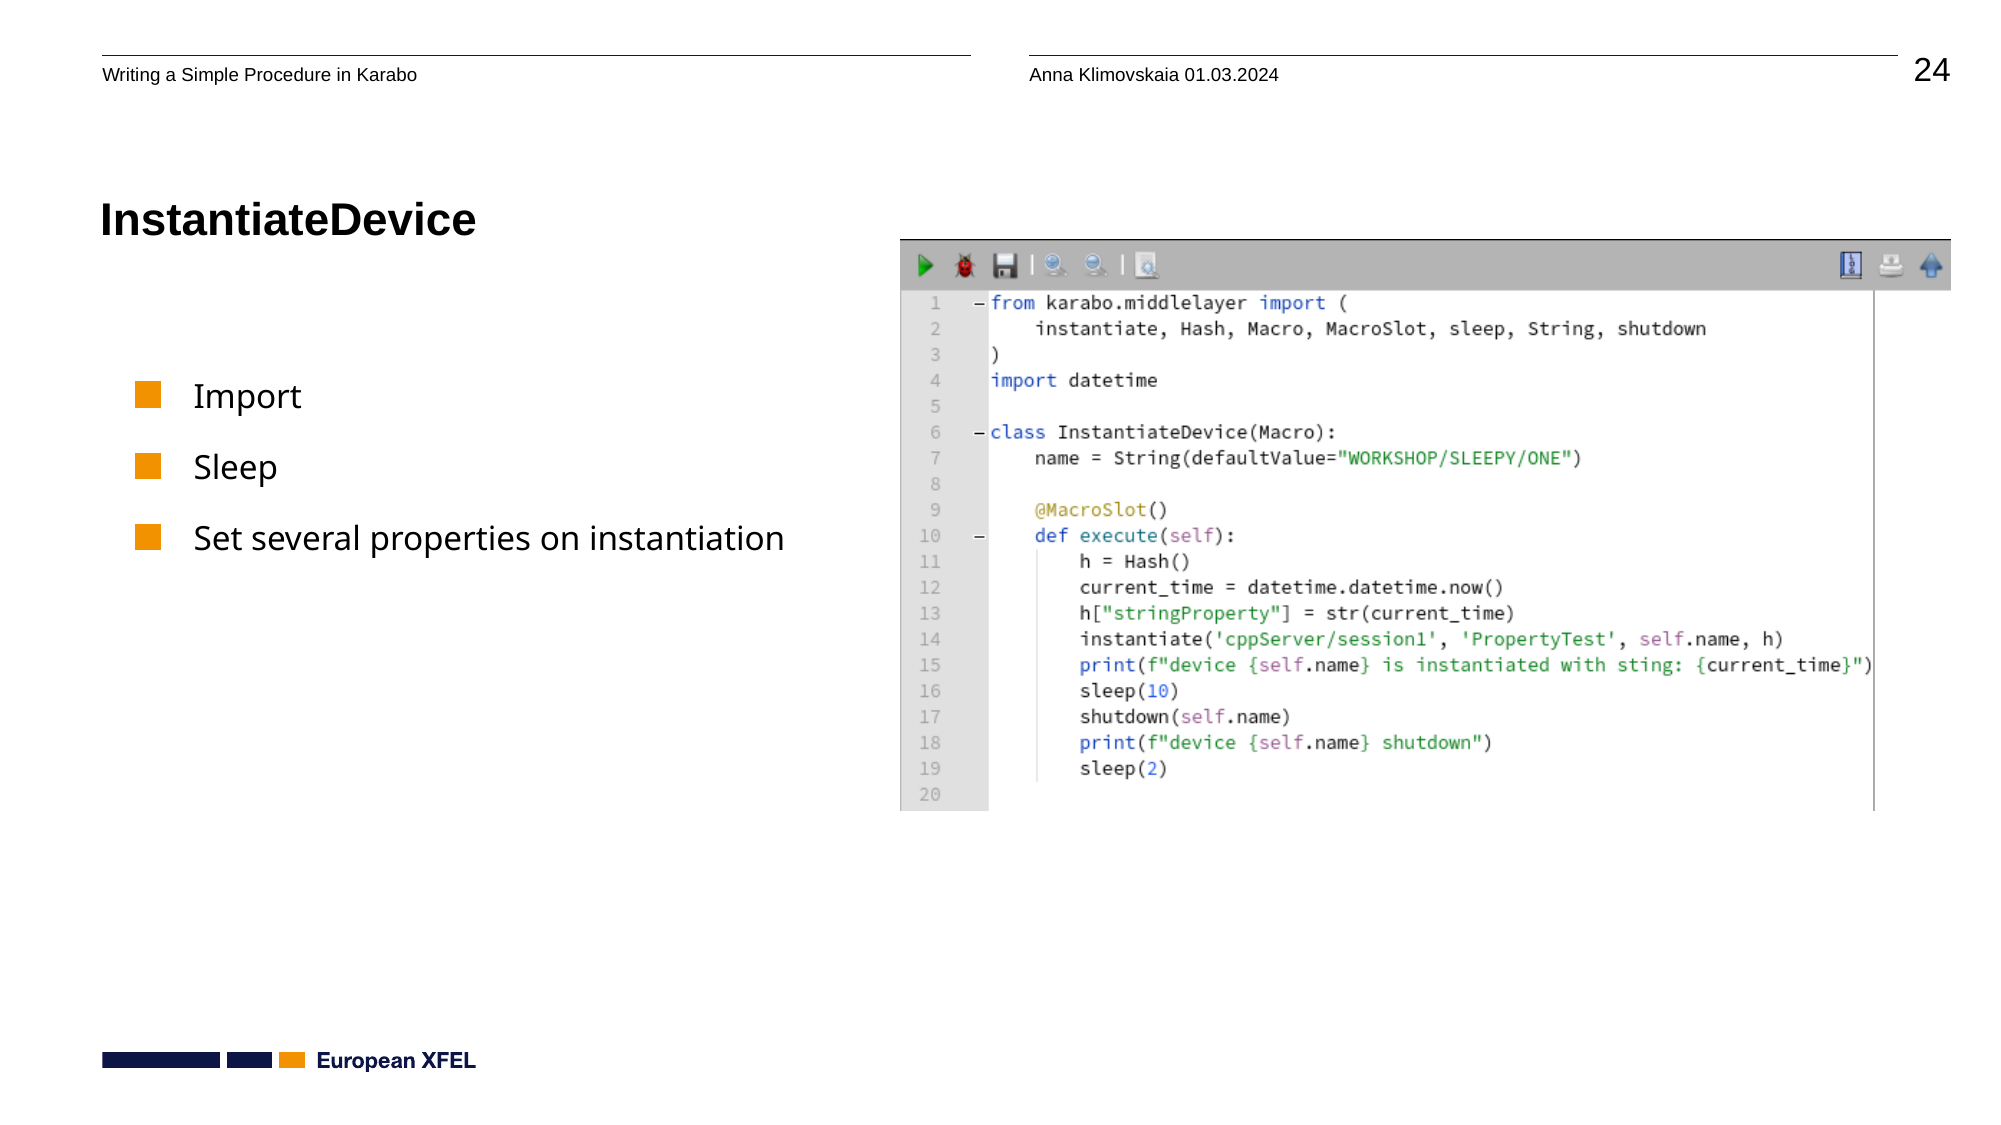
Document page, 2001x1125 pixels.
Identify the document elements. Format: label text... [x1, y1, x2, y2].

picture [900, 239, 1951, 811]
list Import Sleep Set several properties on instantiation [135, 303, 900, 795]
title InstantiateDevice [100, 116, 1898, 245]
